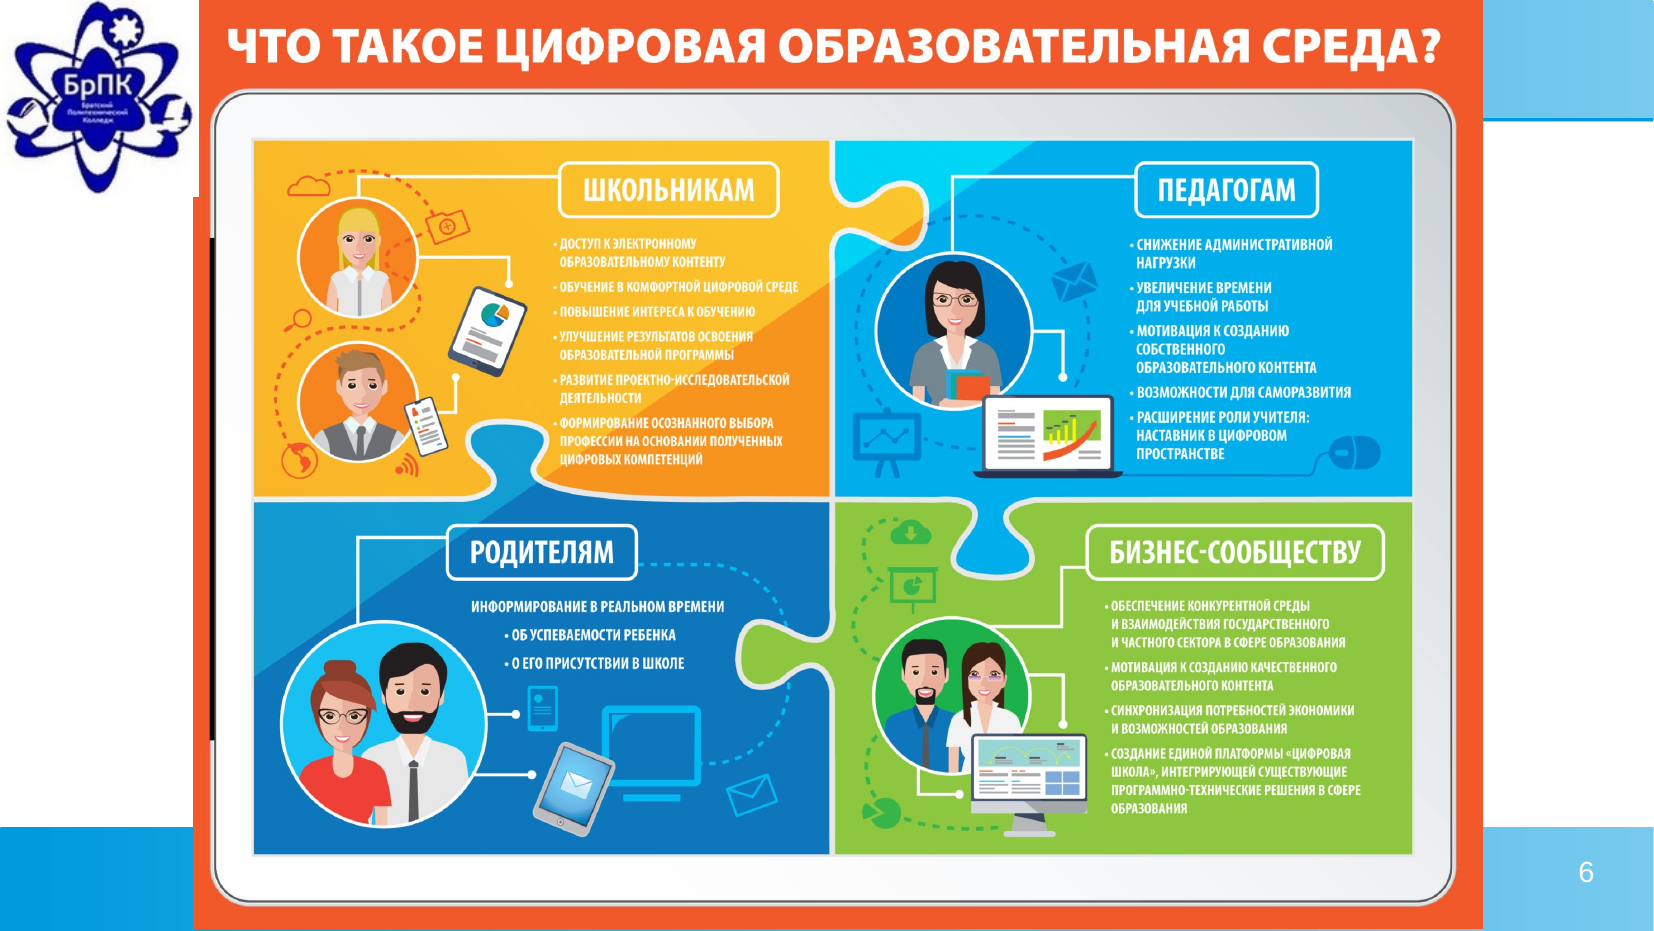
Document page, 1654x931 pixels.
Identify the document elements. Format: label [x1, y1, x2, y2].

picture [0, 0, 1483, 929]
